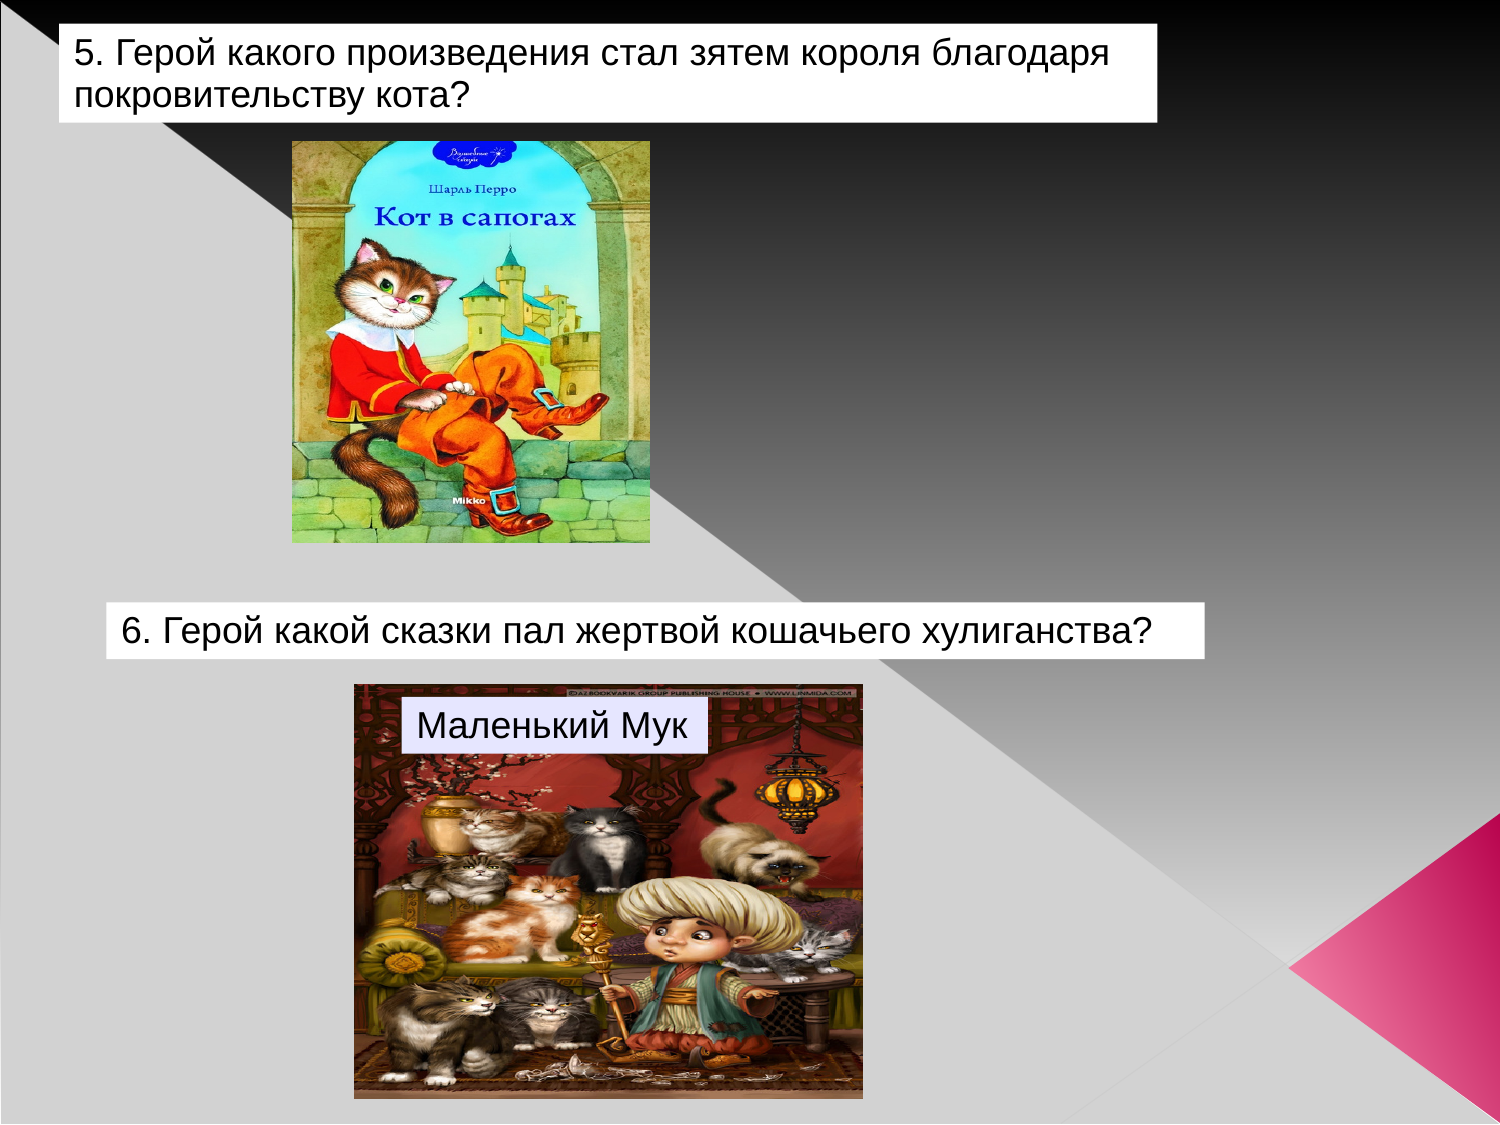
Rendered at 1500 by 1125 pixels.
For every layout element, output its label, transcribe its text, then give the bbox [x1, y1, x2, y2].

text_box Маленький Мук [401, 696, 708, 754]
picture [354, 684, 863, 1099]
text_box 6. Герой какой сказки пал жертвой кошачьего хулиганства? [106, 602, 1205, 660]
picture [292, 141, 650, 543]
text_box 5. Герой какого произведения стал зятем короля благодаря покровительству кота? [59, 23, 1158, 123]
title [75, 43, 1425, 274]
